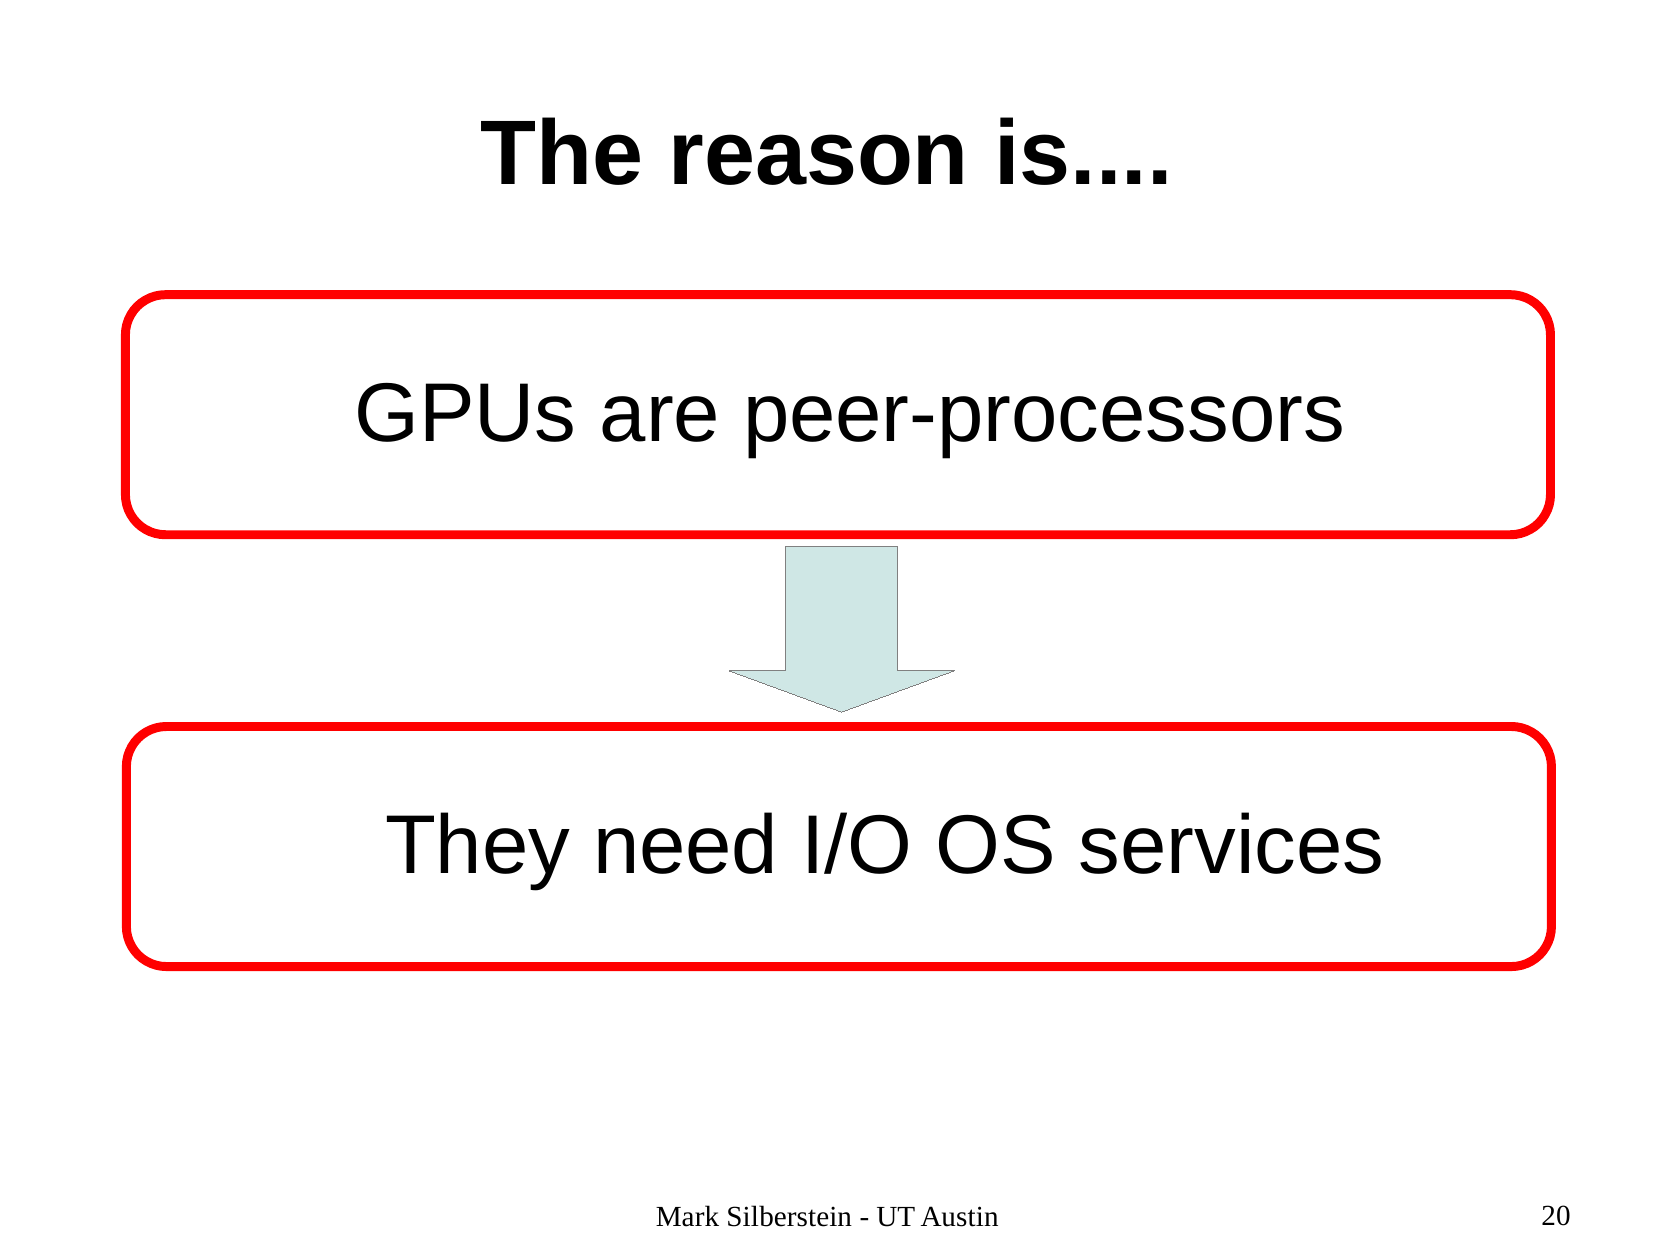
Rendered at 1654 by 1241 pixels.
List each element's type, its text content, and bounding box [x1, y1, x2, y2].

title The reason is.... [82, 49, 1571, 257]
text_box They need I/O OS services [385, 798, 1486, 904]
text_box [729, 546, 955, 713]
text_box GPUs are peer-processors [354, 366, 1455, 472]
